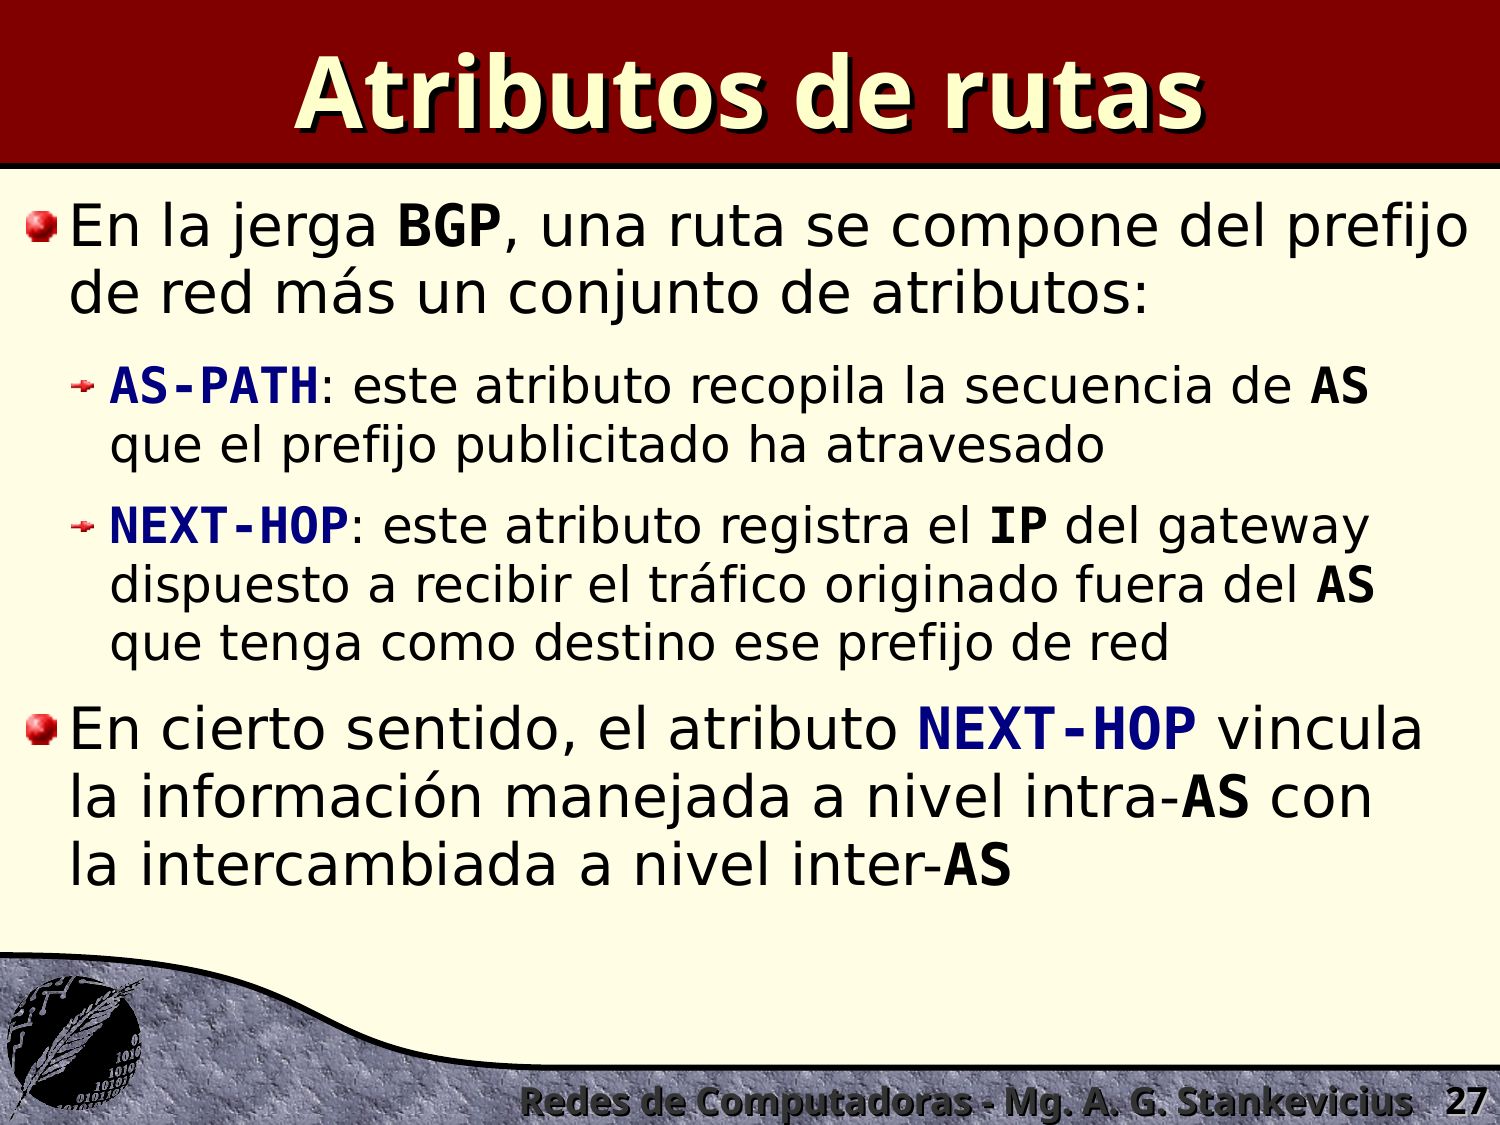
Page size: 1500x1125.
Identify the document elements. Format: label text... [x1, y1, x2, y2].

picture [1047, 1100, 1054, 1110]
picture [0, 959, 1500, 1125]
list En la jerga BGP, una ruta se compone del prefijo de red más un conjunto de atributos: AS-PATH: este atributo recopila la secuencia de AS que el prefijo publicitado ha atravesado NEXT-HOP: este atributo registra el IP del gateway dispuesto a recibir el tráfico originado fuera del AS que tenga como destino ese prefijo de red En cierto sentido, el atributo NEXT-HOP vincula la información manejada a nivel intra-AS con la intercambiada a nivel inter-AS [11, 192, 1486, 921]
title Atributos de rutas [15, 5, 1485, 160]
picture [790, 1100, 795, 1110]
